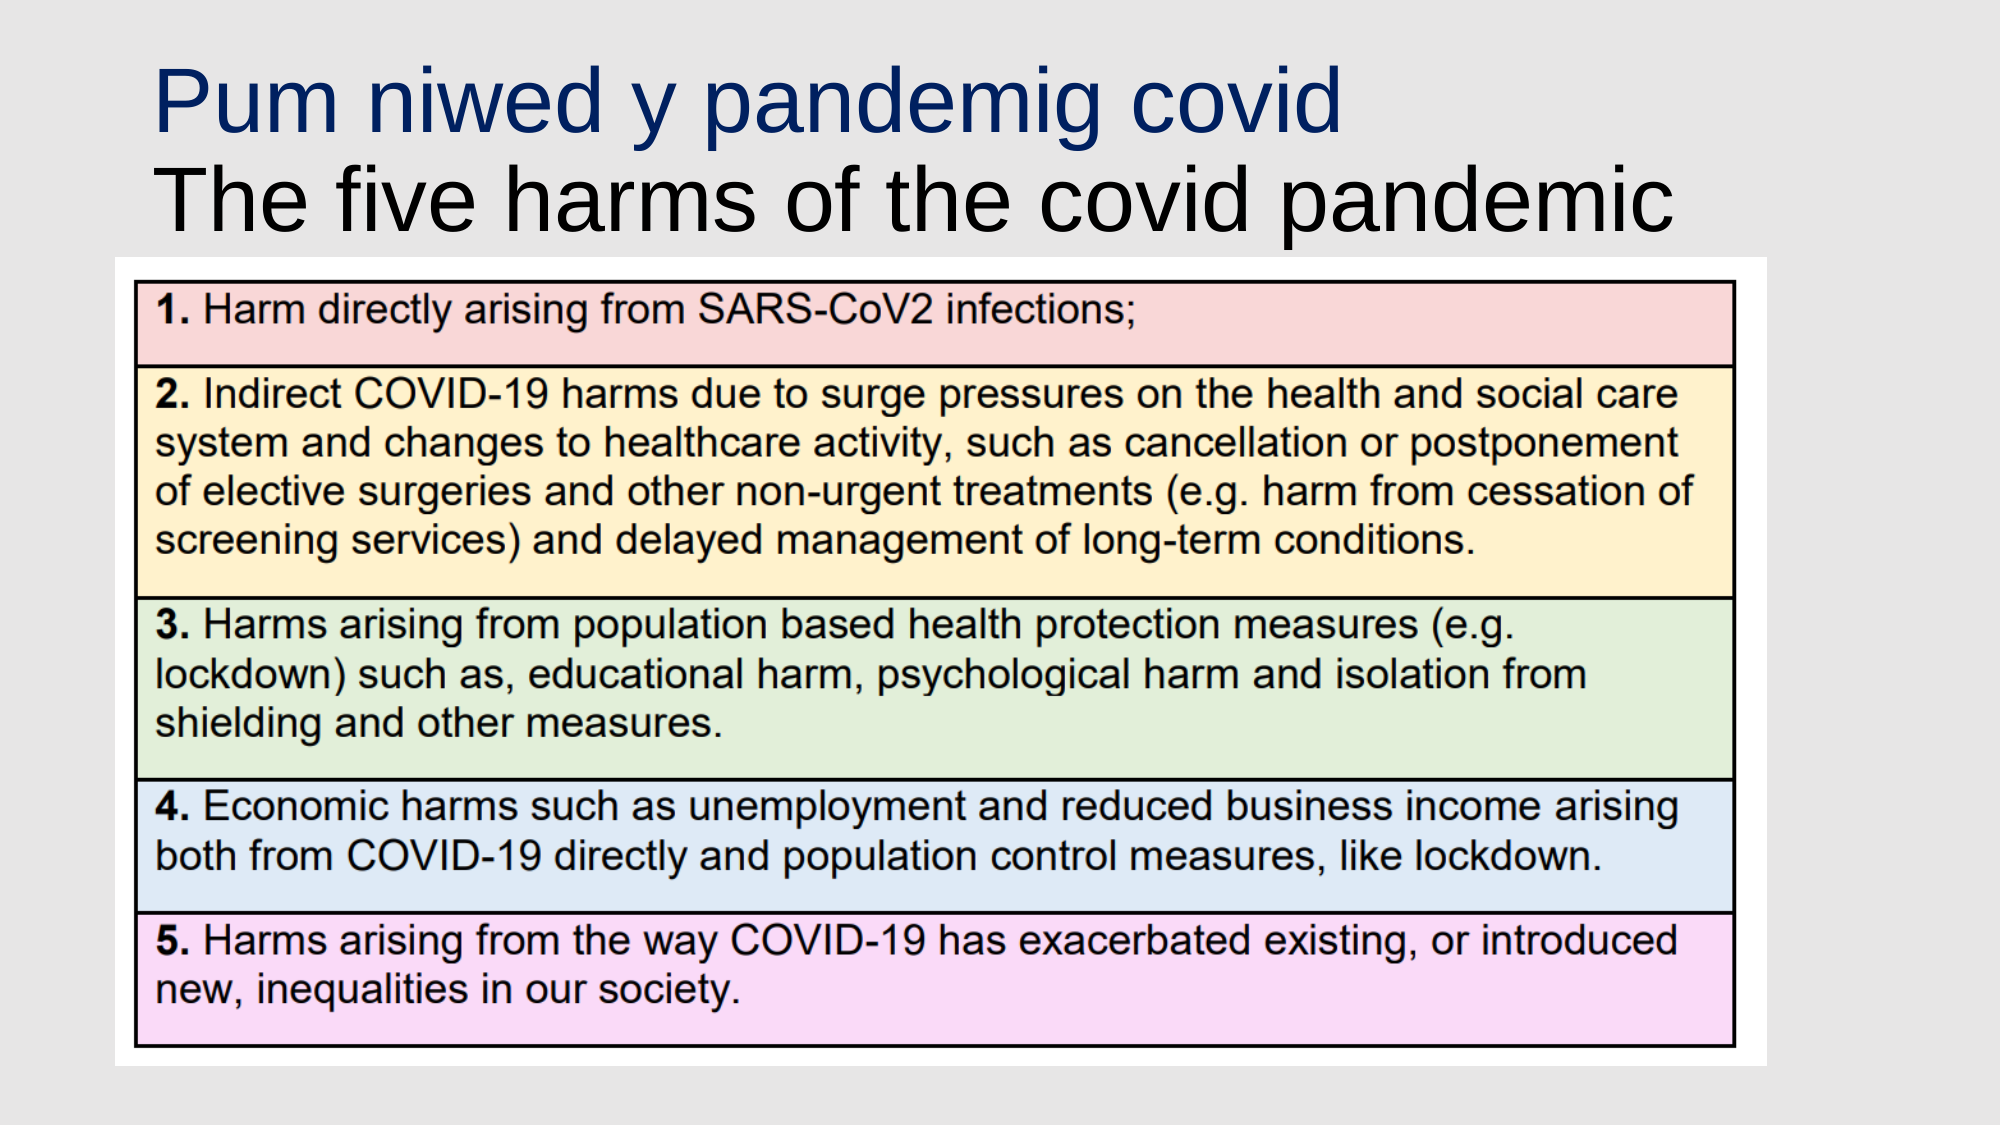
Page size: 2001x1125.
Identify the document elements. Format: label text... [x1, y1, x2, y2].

picture [115, 257, 1767, 1066]
title Pum niwed y pandemig covid The five harms of the covid pandemic [137, 43, 1863, 261]
